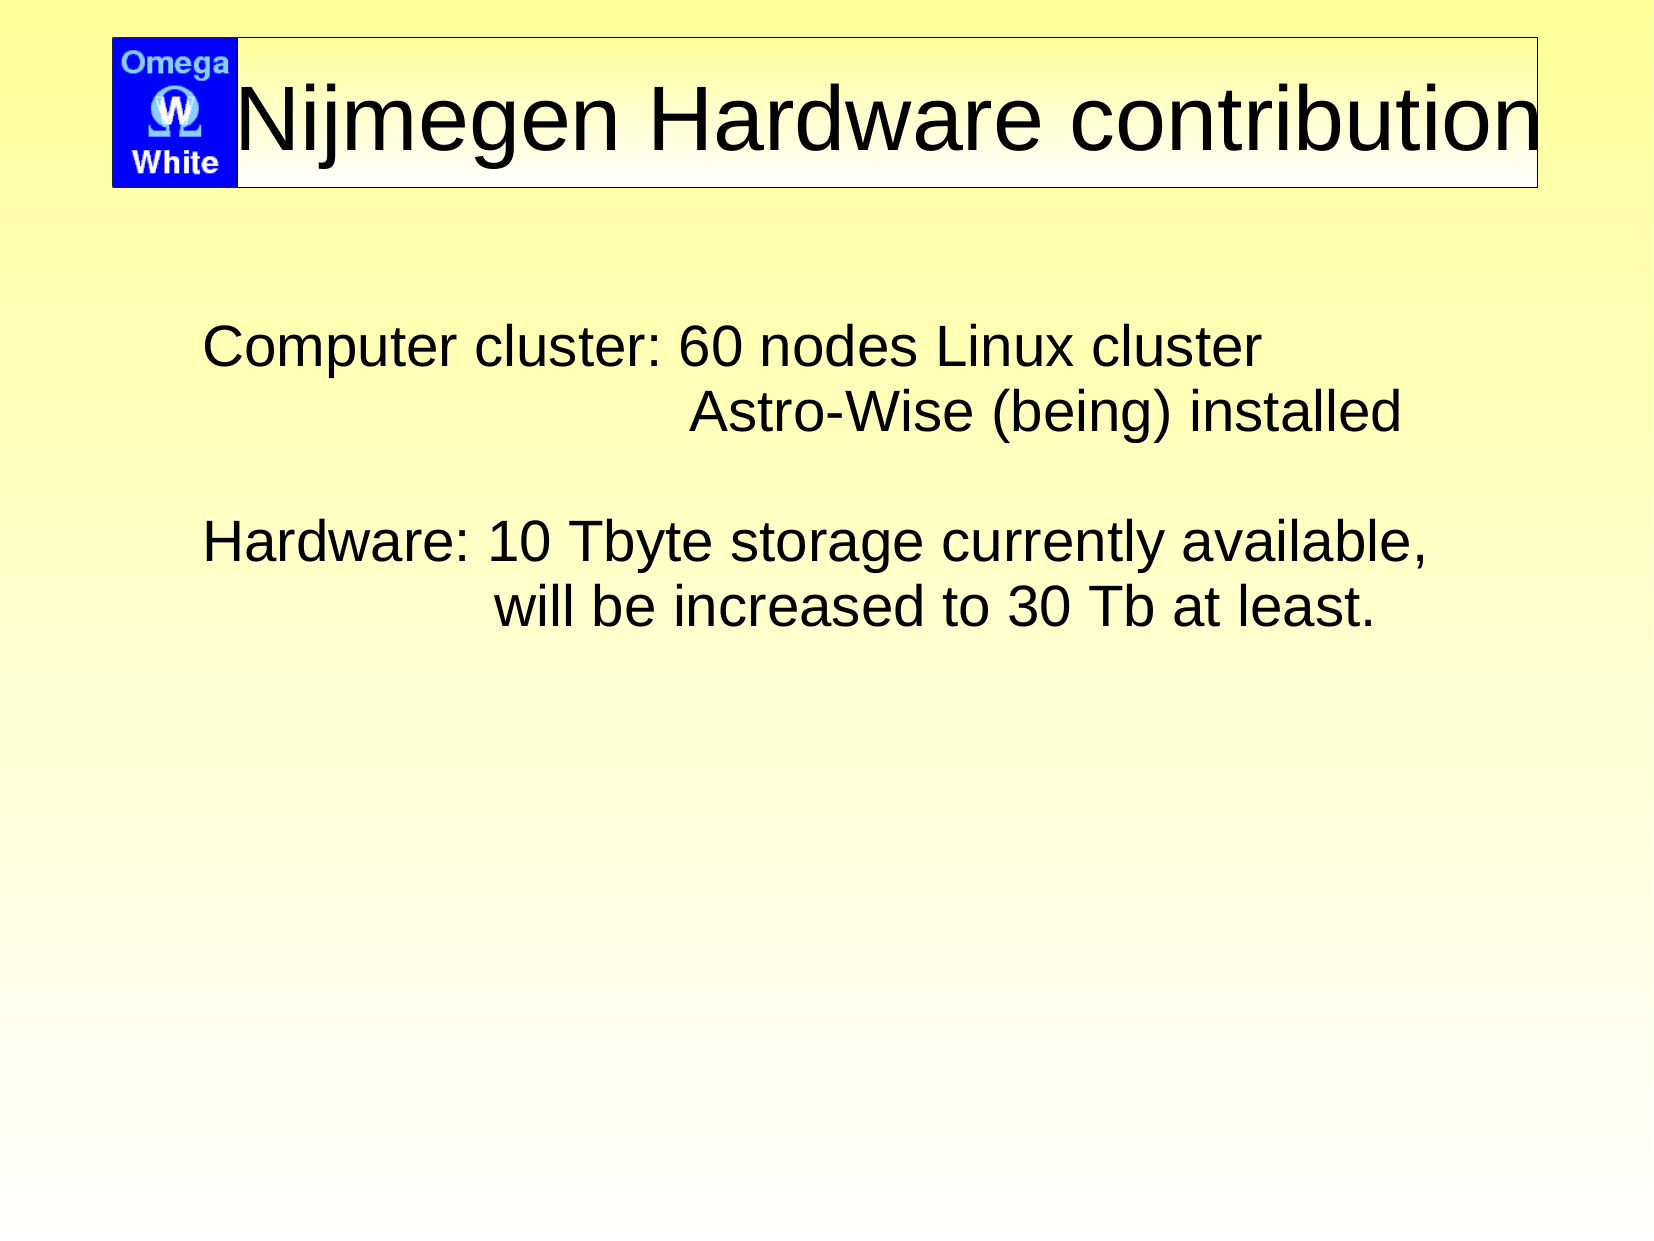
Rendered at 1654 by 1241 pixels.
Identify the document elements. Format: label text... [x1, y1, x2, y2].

picture [112, 37, 238, 49]
text_box Computer cluster: 60 nodes Linux cluster Astro-Wise (being) installed Hardware: 10 Tbyte storage currently available, will be increased to 30 Tb at least. [187, 306, 1432, 647]
text_box [238, 37, 1538, 49]
title Nijmegen Hardware contribution [82, 49, 1571, 188]
